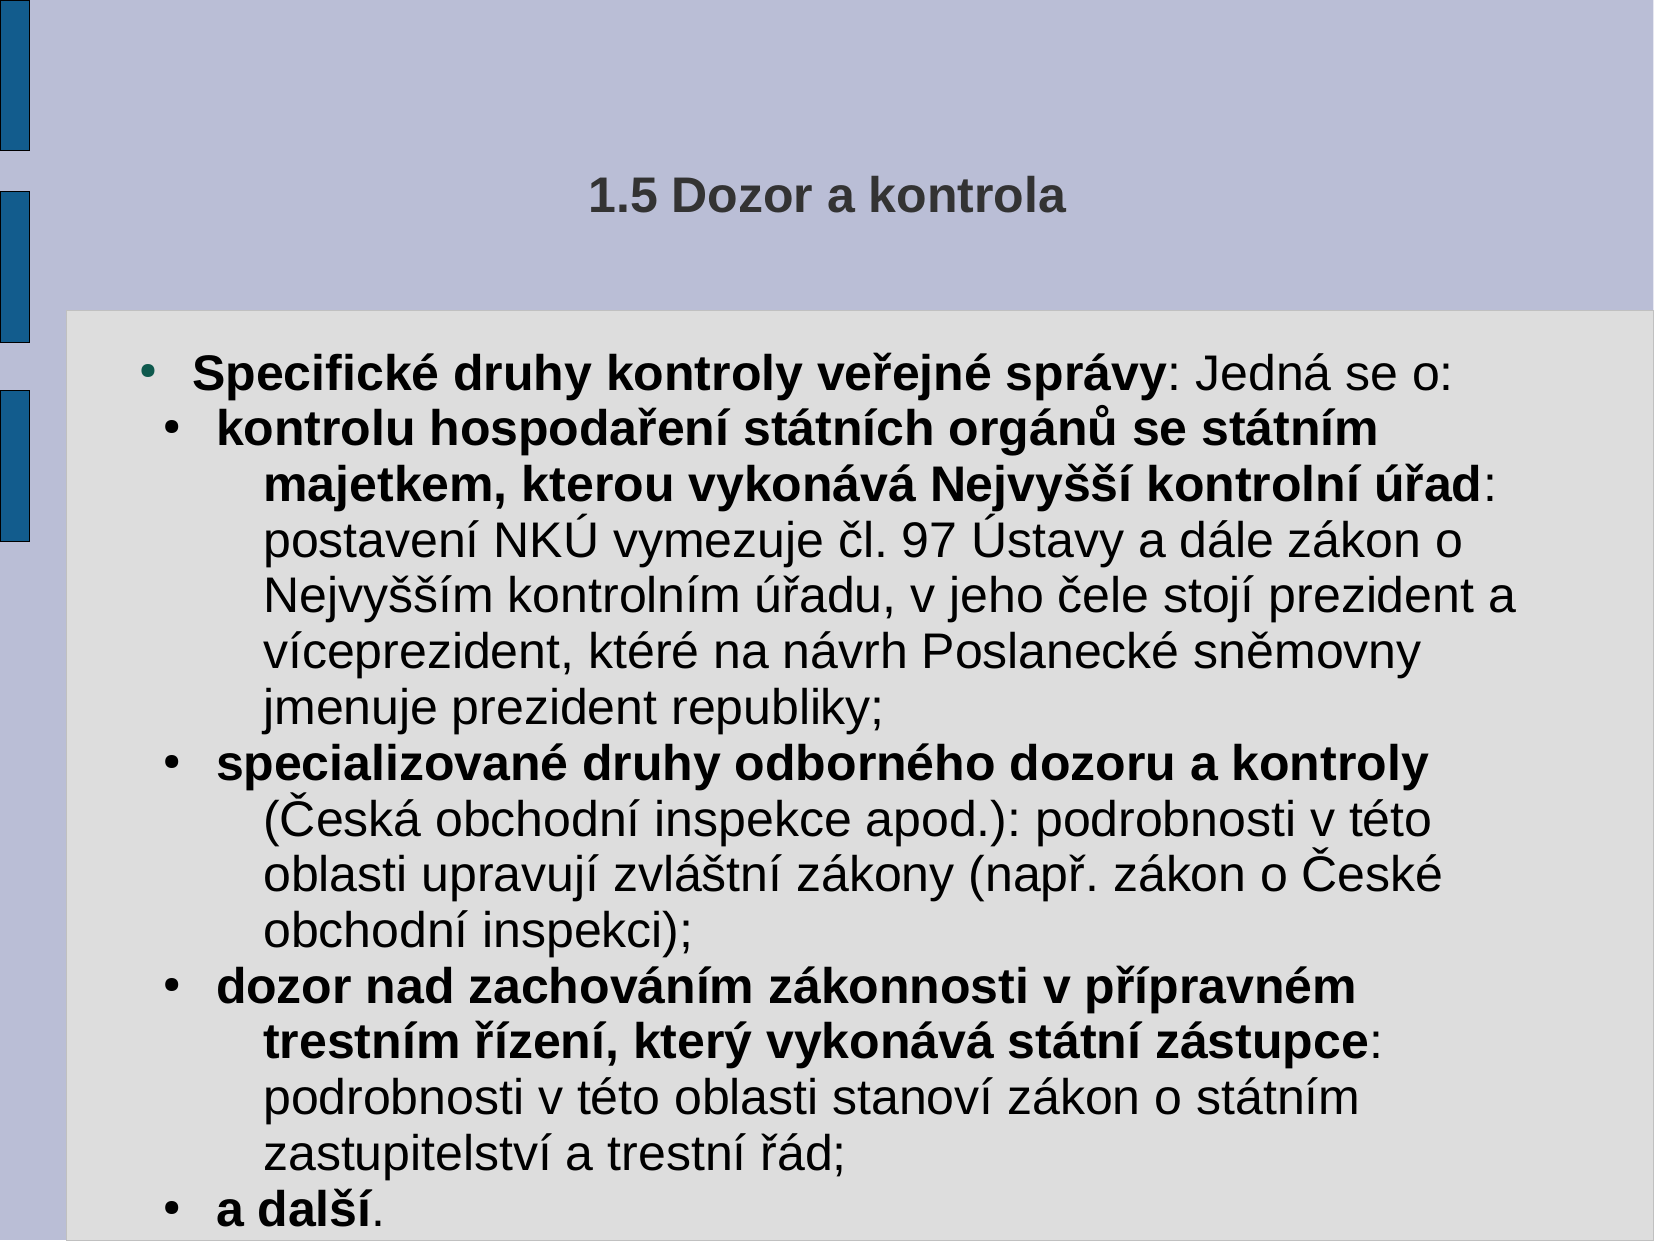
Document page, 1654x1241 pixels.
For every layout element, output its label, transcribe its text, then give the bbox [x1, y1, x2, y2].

title 1.5 Dozor a kontrola [121, 91, 1534, 299]
list Specifické druhy kontroly veřejné správy: Jedná se o: kontrolu hospodaření státních orgánů se státním majetkem, kterou vykonává Nejvyšší kontrolní úřad: postavení NKÚ vymezuje čl. 97 Ústavy a dále zákon o Nejvyšším kontrolním úřadu, v jeho čele stojí prezident a víceprezident, ktéré na návrh Poslanecké sněmovny jmenuje prezident republiky; specializované druhy odborného dozoru a kontroly (Česká obchodní inspekce apod.): podrobnosti v této oblasti upravují zvláštní zákony (např. zákon o České obchodní inspekci); dozor nad zachováním zákonnosti v přípravném trestním řízení, který vykonává státní zástupce: podrobnosti v této oblasti stanoví zákon o státním zastupitelství a trestní řád; a další. [121, 344, 1534, 1241]
